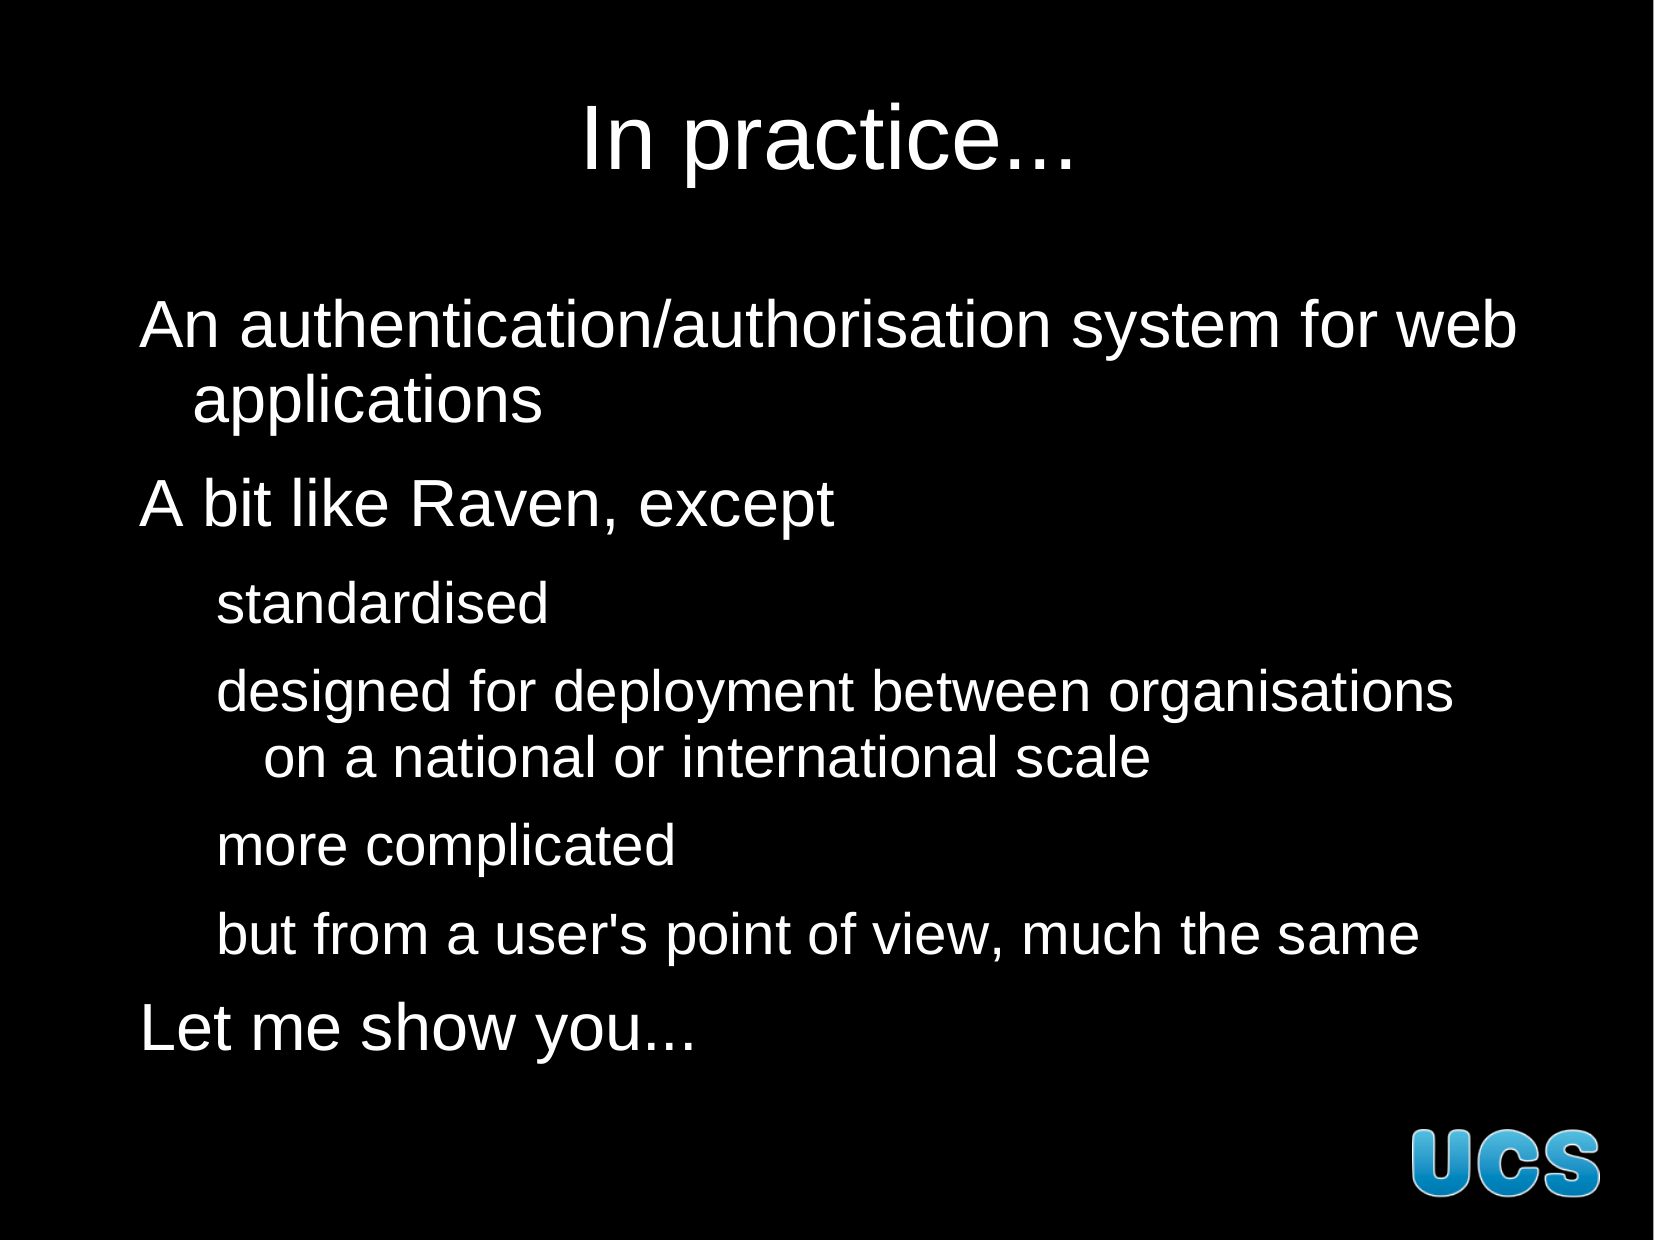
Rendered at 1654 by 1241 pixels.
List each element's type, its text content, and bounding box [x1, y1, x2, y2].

list An authentication/authorisation system for web applications A bit like Raven, except standardised designed for deployment between organisations on a national or international scale more complicated but from a user's point of view, much the same Let me show you... [121, 287, 1534, 1191]
picture [1412, 1129, 1600, 1199]
title In practice... [123, 34, 1536, 242]
